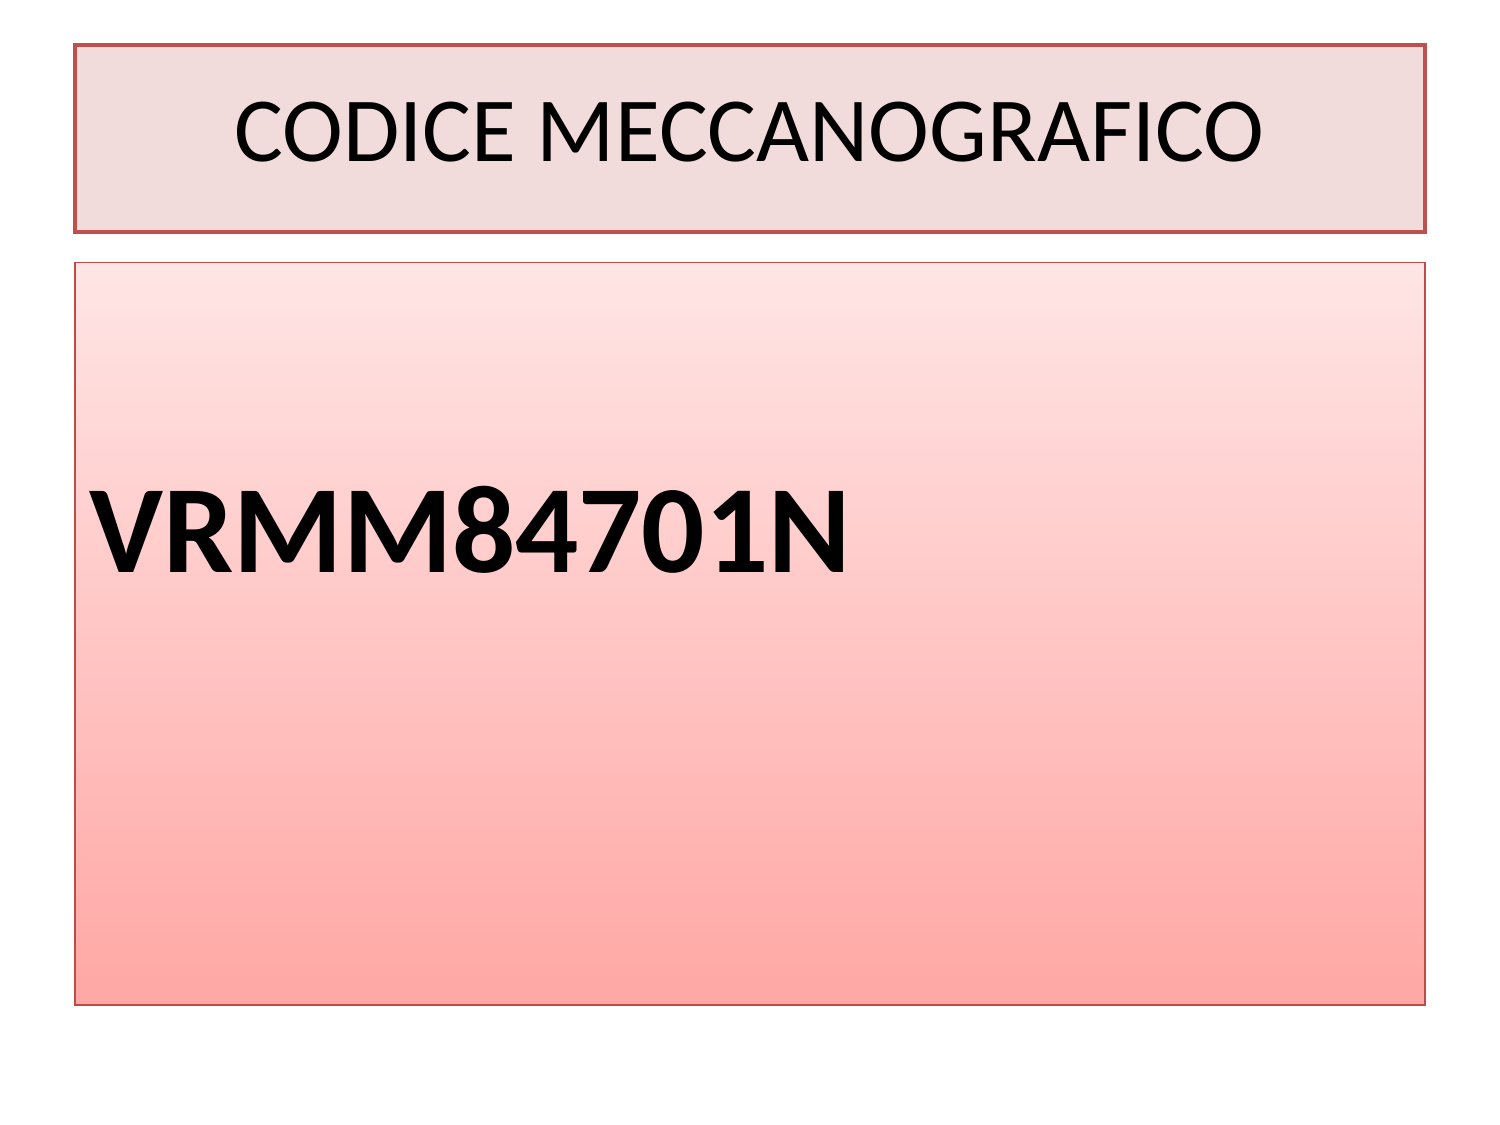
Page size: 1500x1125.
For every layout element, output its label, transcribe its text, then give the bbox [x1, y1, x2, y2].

text_box CODICE MECCANOGRAFICO [75, 45, 1425, 233]
text_box VRMM84701N [75, 262, 1425, 1005]
